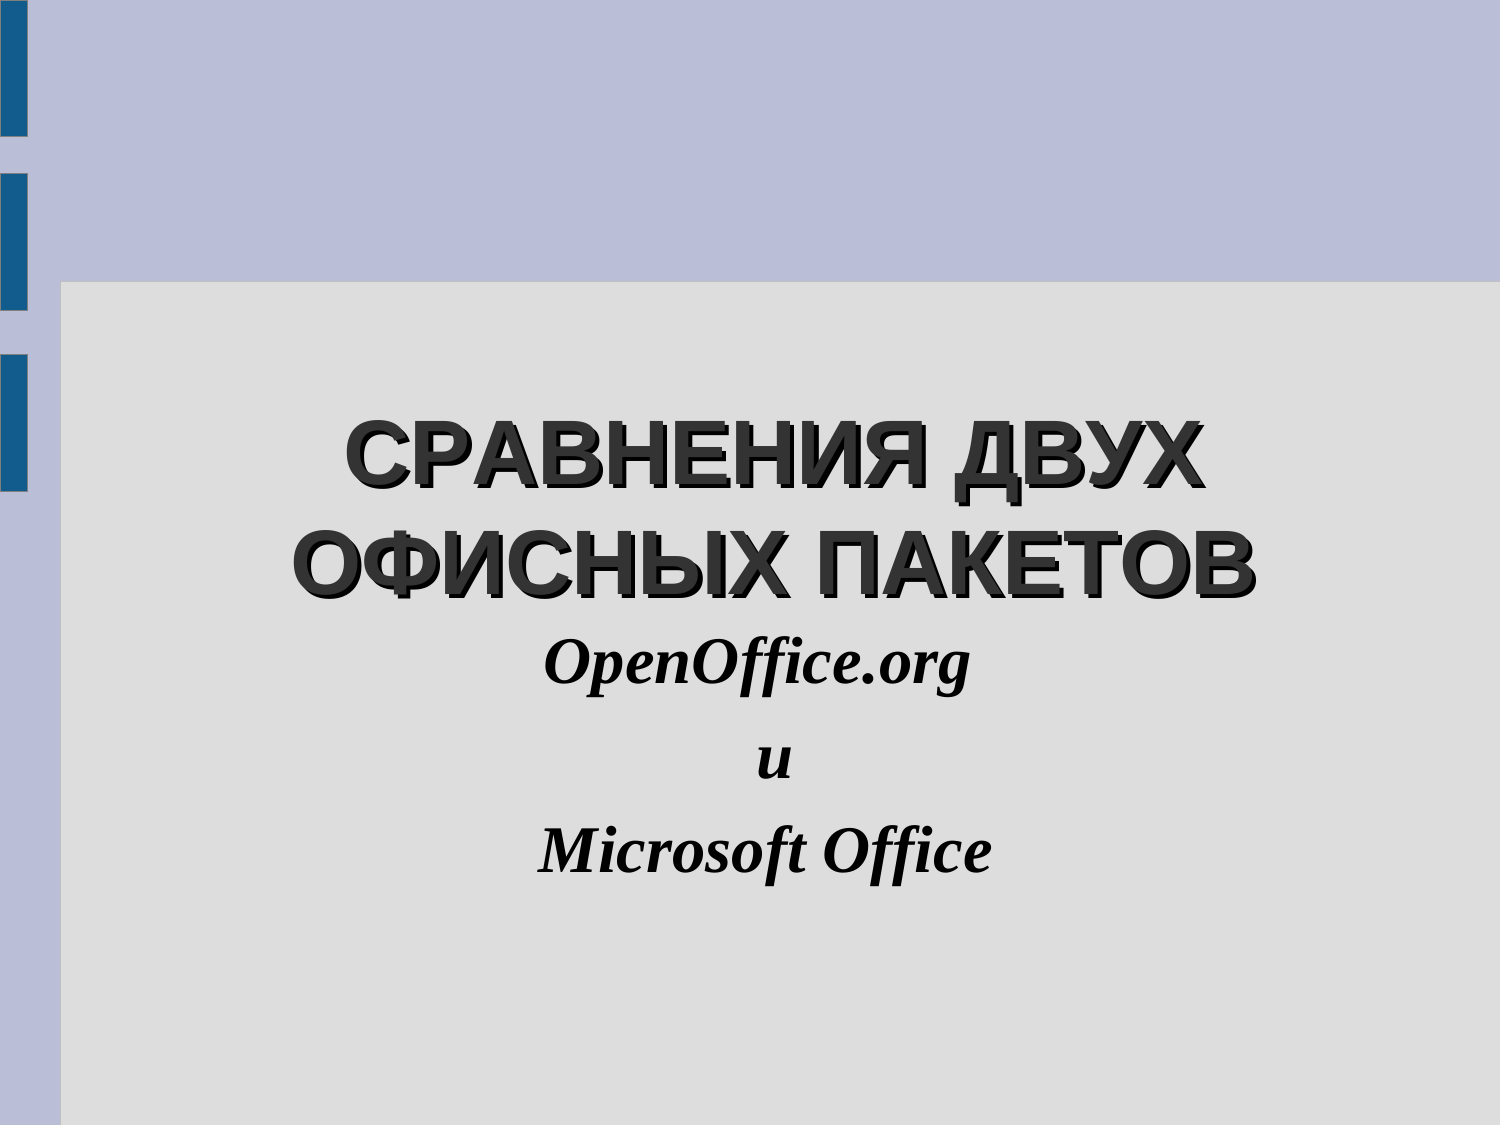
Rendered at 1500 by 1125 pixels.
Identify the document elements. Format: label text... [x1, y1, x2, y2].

subtitle OpenOffice.org и Microsoft Office [253, 609, 1244, 894]
title СРАВНЕНИЯ ДВУХ ОФИСНЫХ ПАКЕТОВ [249, 247, 1300, 621]
